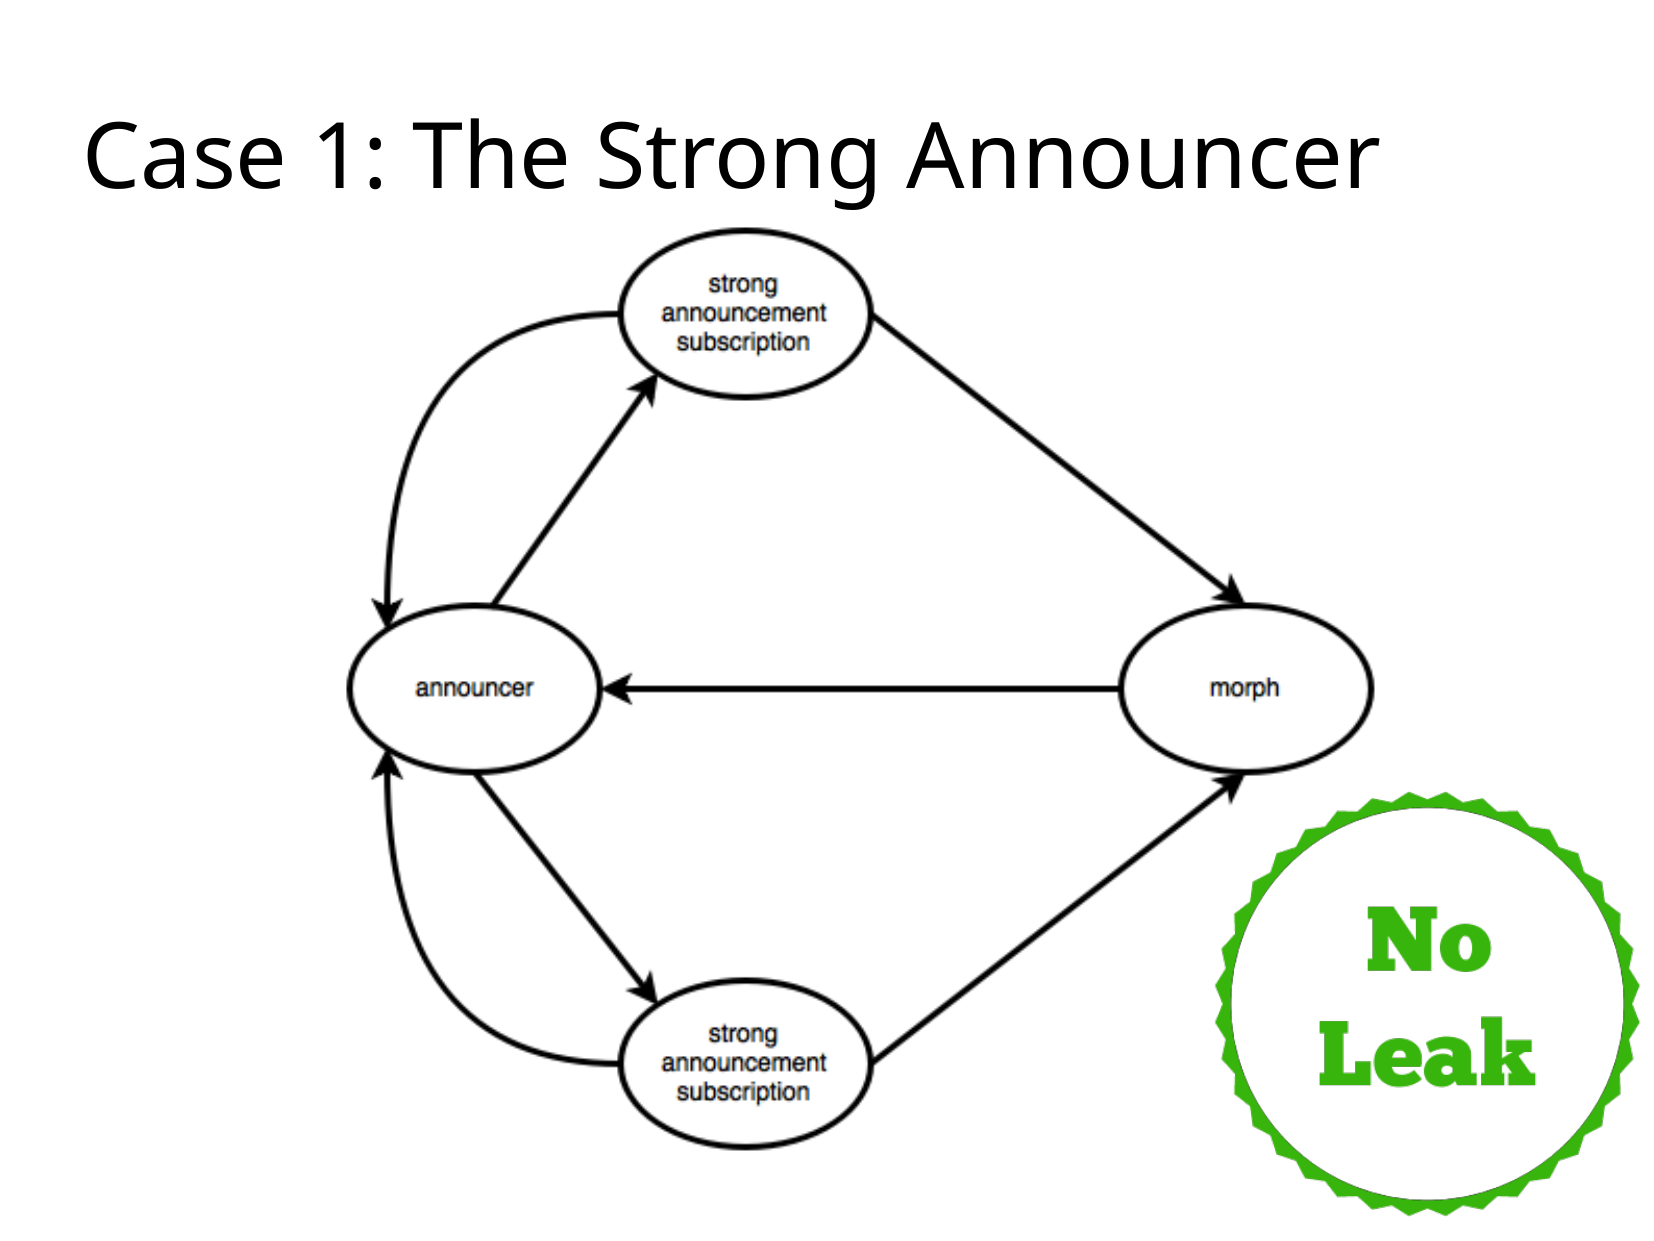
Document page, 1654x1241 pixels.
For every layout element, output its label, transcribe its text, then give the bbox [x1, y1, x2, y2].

picture [345, 226, 1654, 1241]
title Case 1: The Strong Announcer [82, 49, 1571, 257]
